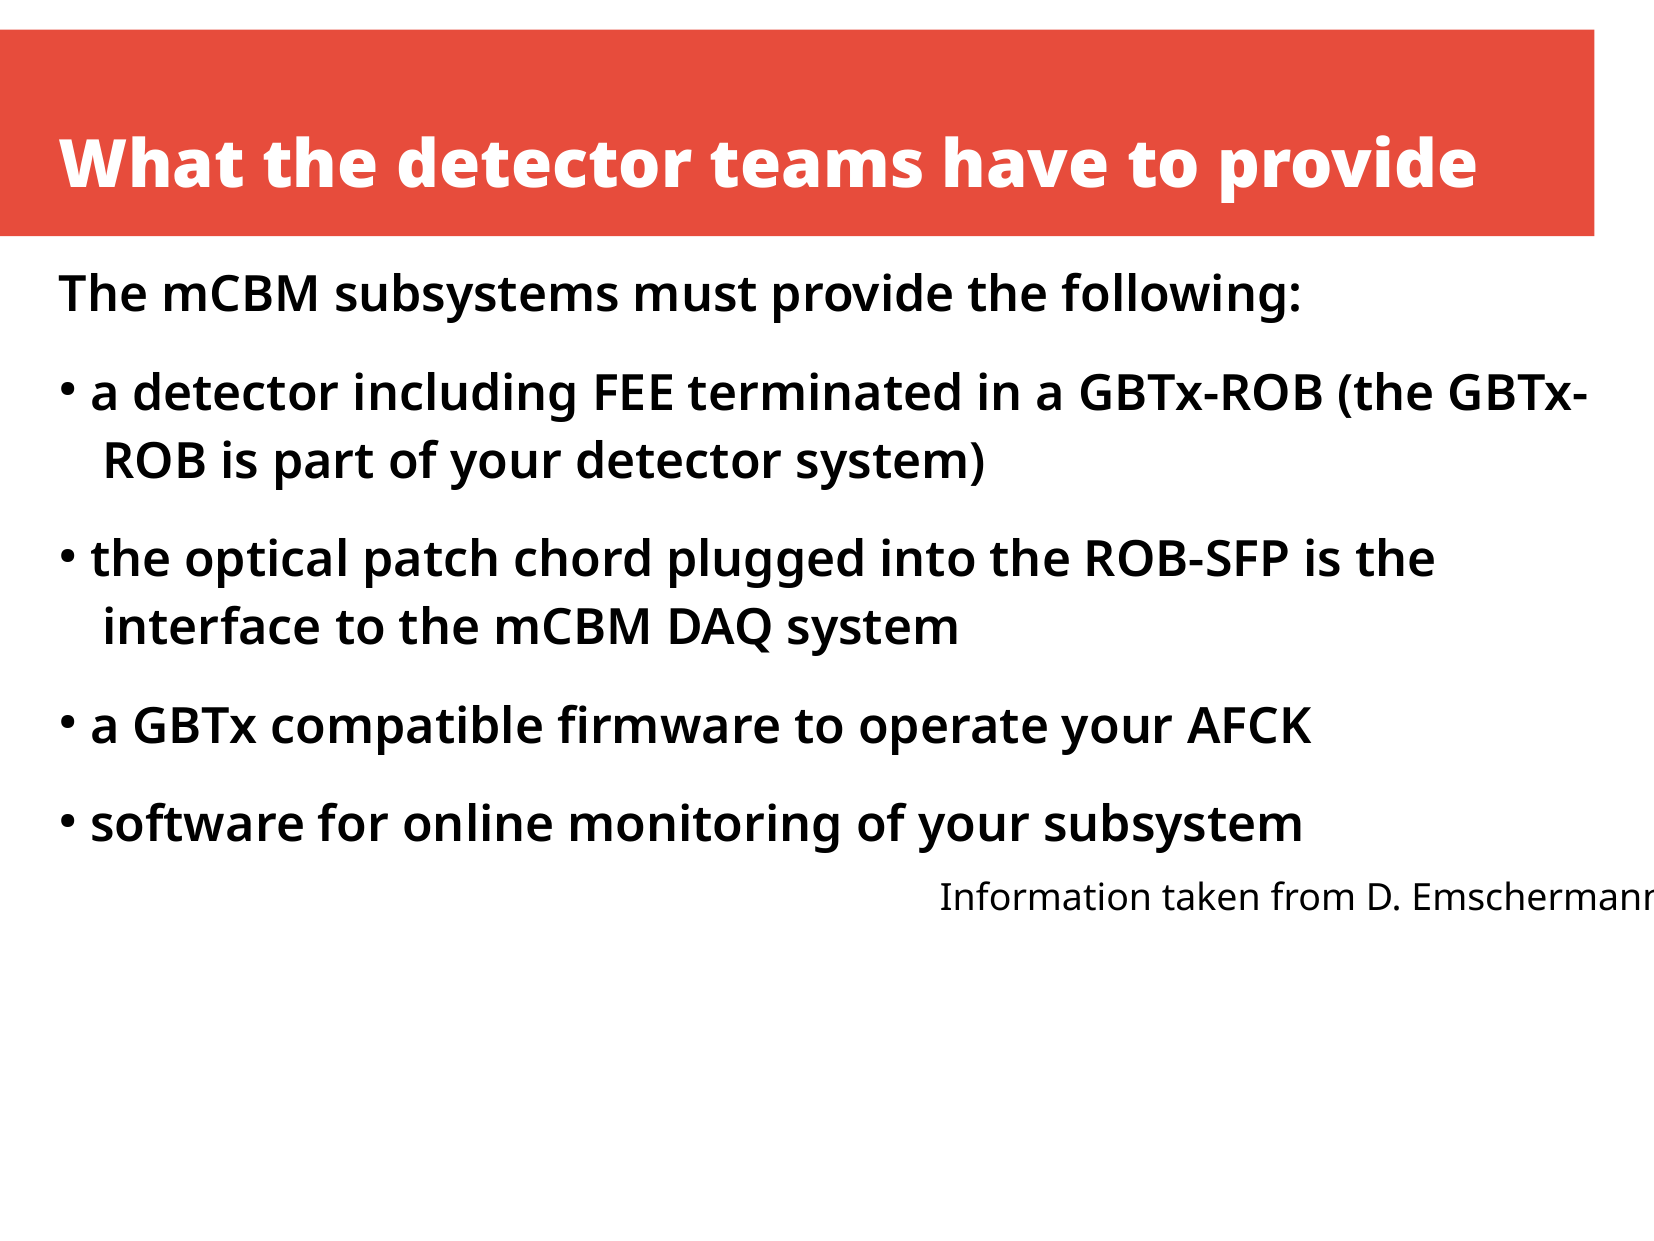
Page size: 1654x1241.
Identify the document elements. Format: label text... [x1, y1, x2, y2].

text_box Information taken from D. Emschermann [925, 863, 1601, 926]
title What the detector teams have to provide [59, 59, 1595, 207]
list The mCBM subsystems must provide the following: a detector including FEE terminated in a GBTx-ROB (the GBTx-ROB is part of your detector system) the optical patch chord plugged into the ROB-SFP is the interface to the mCBM DAQ system a GBTx compatible firmware to operate your AFCK software for online monitoring of your subsystem [59, 258, 1601, 1208]
